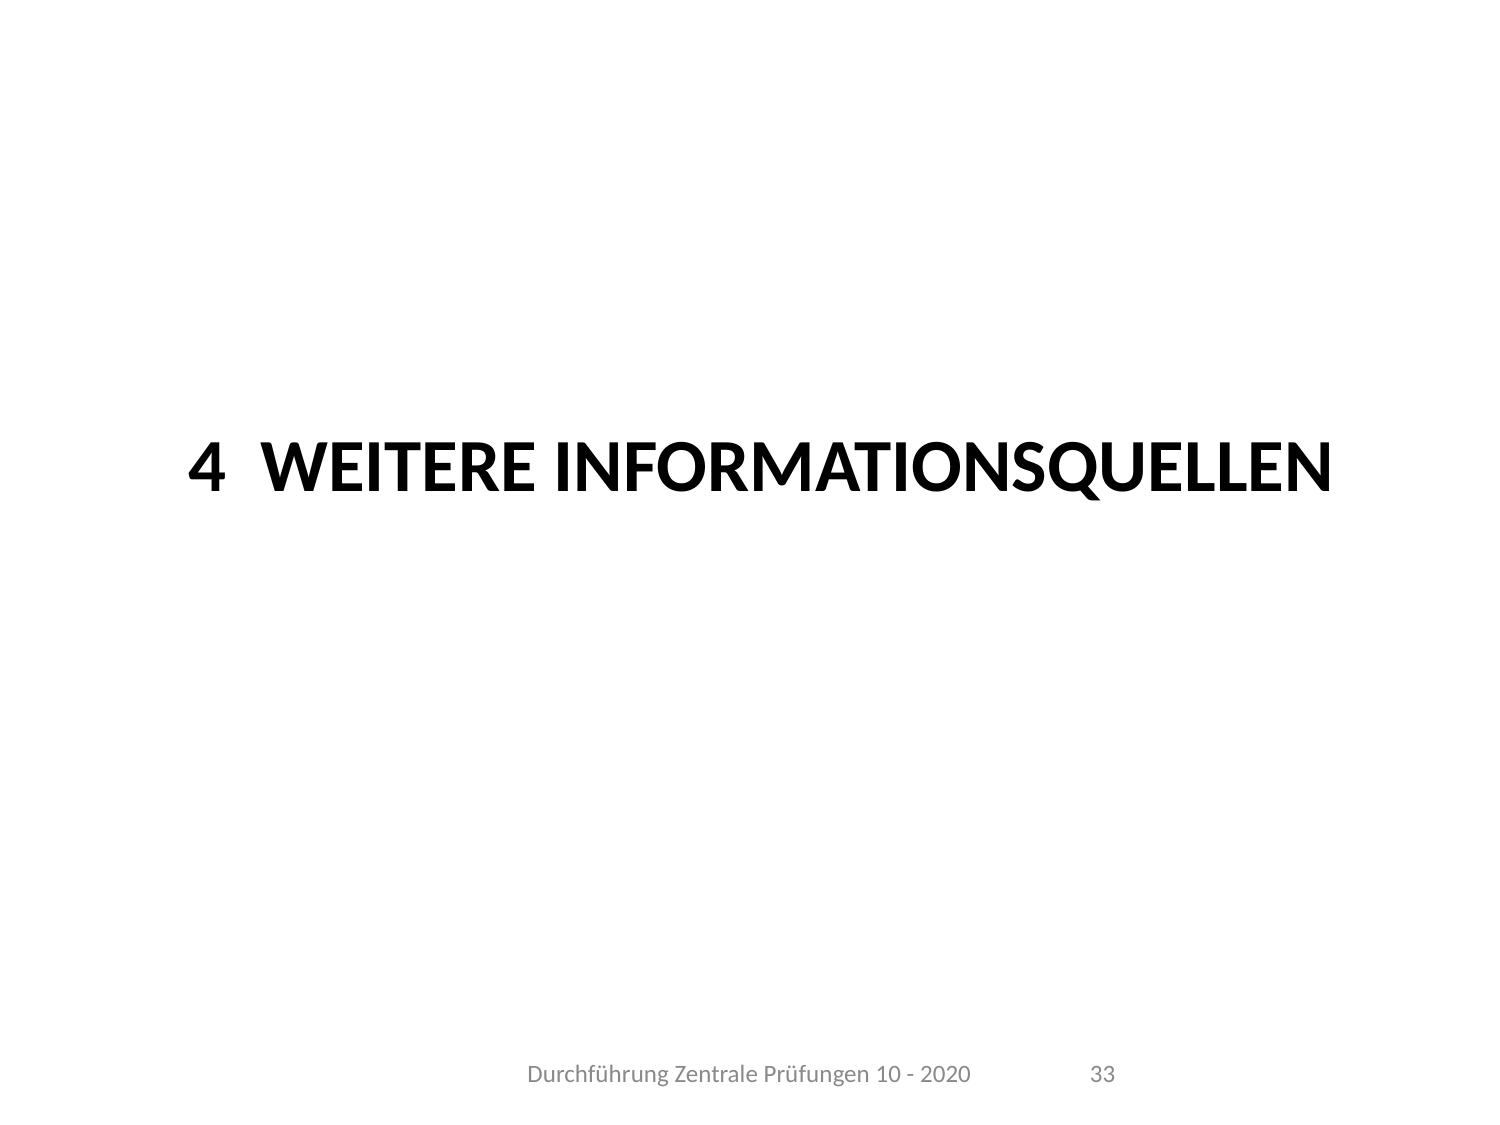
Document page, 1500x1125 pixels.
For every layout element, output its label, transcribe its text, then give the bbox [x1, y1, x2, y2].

text_box 33 [1074, 1042, 1426, 1103]
text_box Durchführung Zentrale Prüfungen 10 - 2020 [512, 1042, 988, 1103]
title 4 Weitere Informationsquellen [123, 408, 1399, 633]
